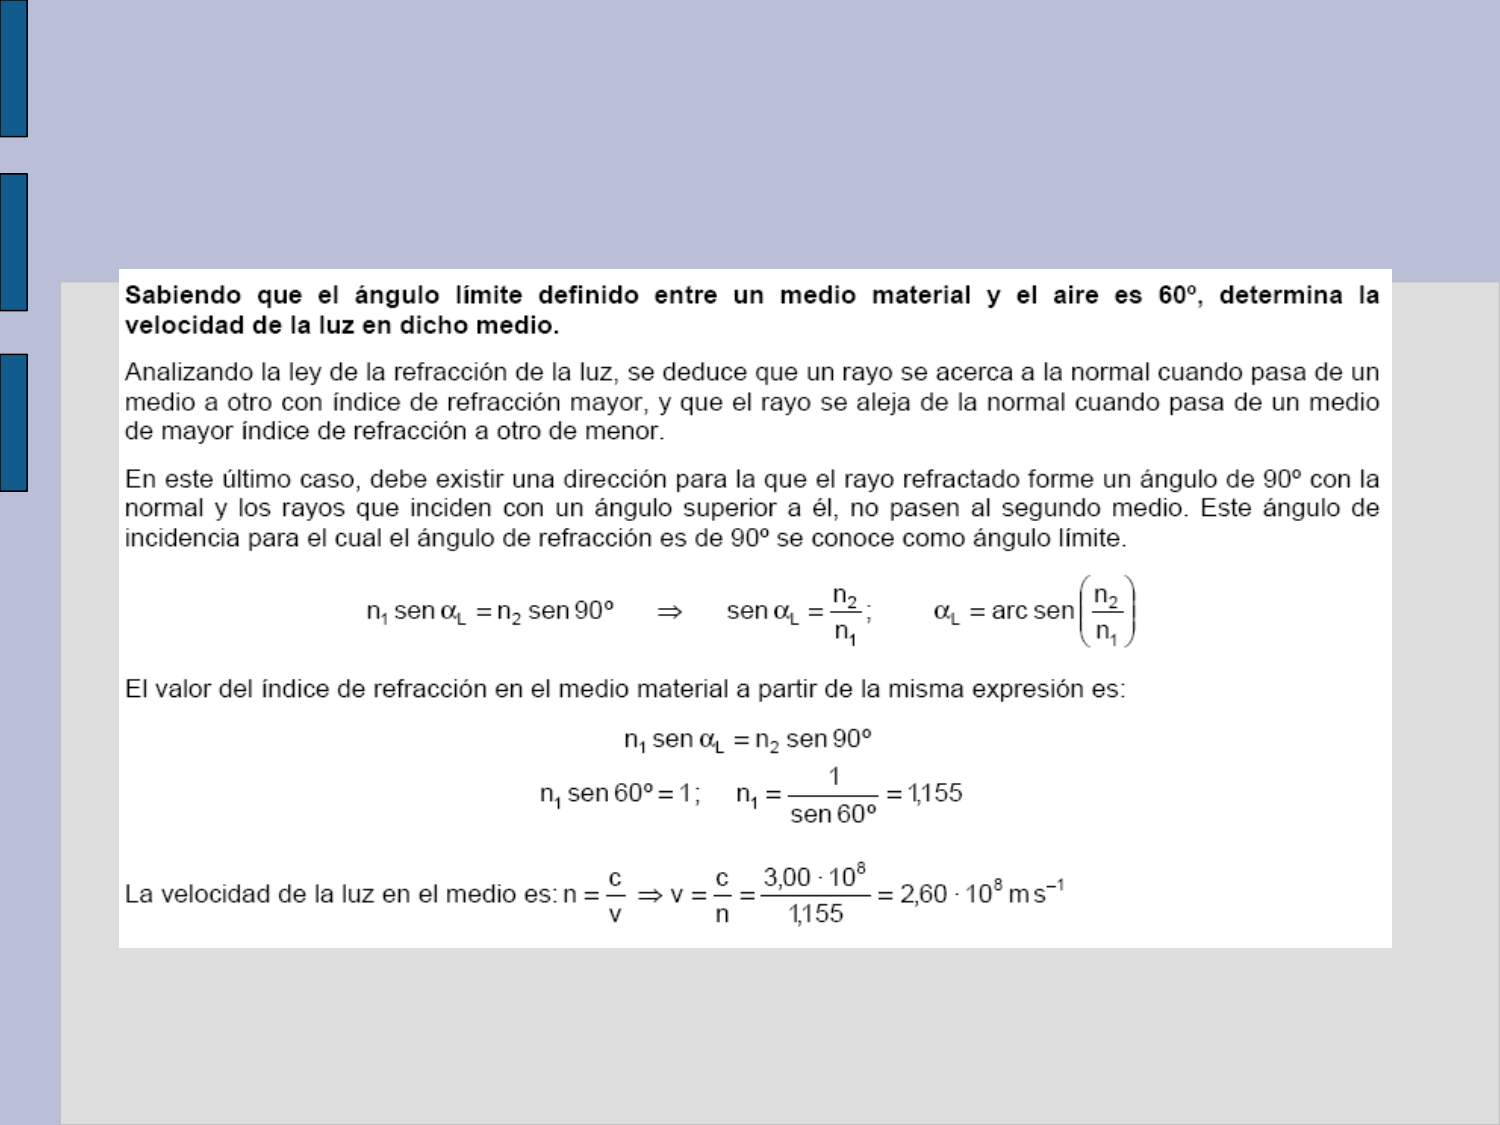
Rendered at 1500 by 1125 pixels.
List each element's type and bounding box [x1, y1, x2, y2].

picture [119, 269, 1392, 948]
